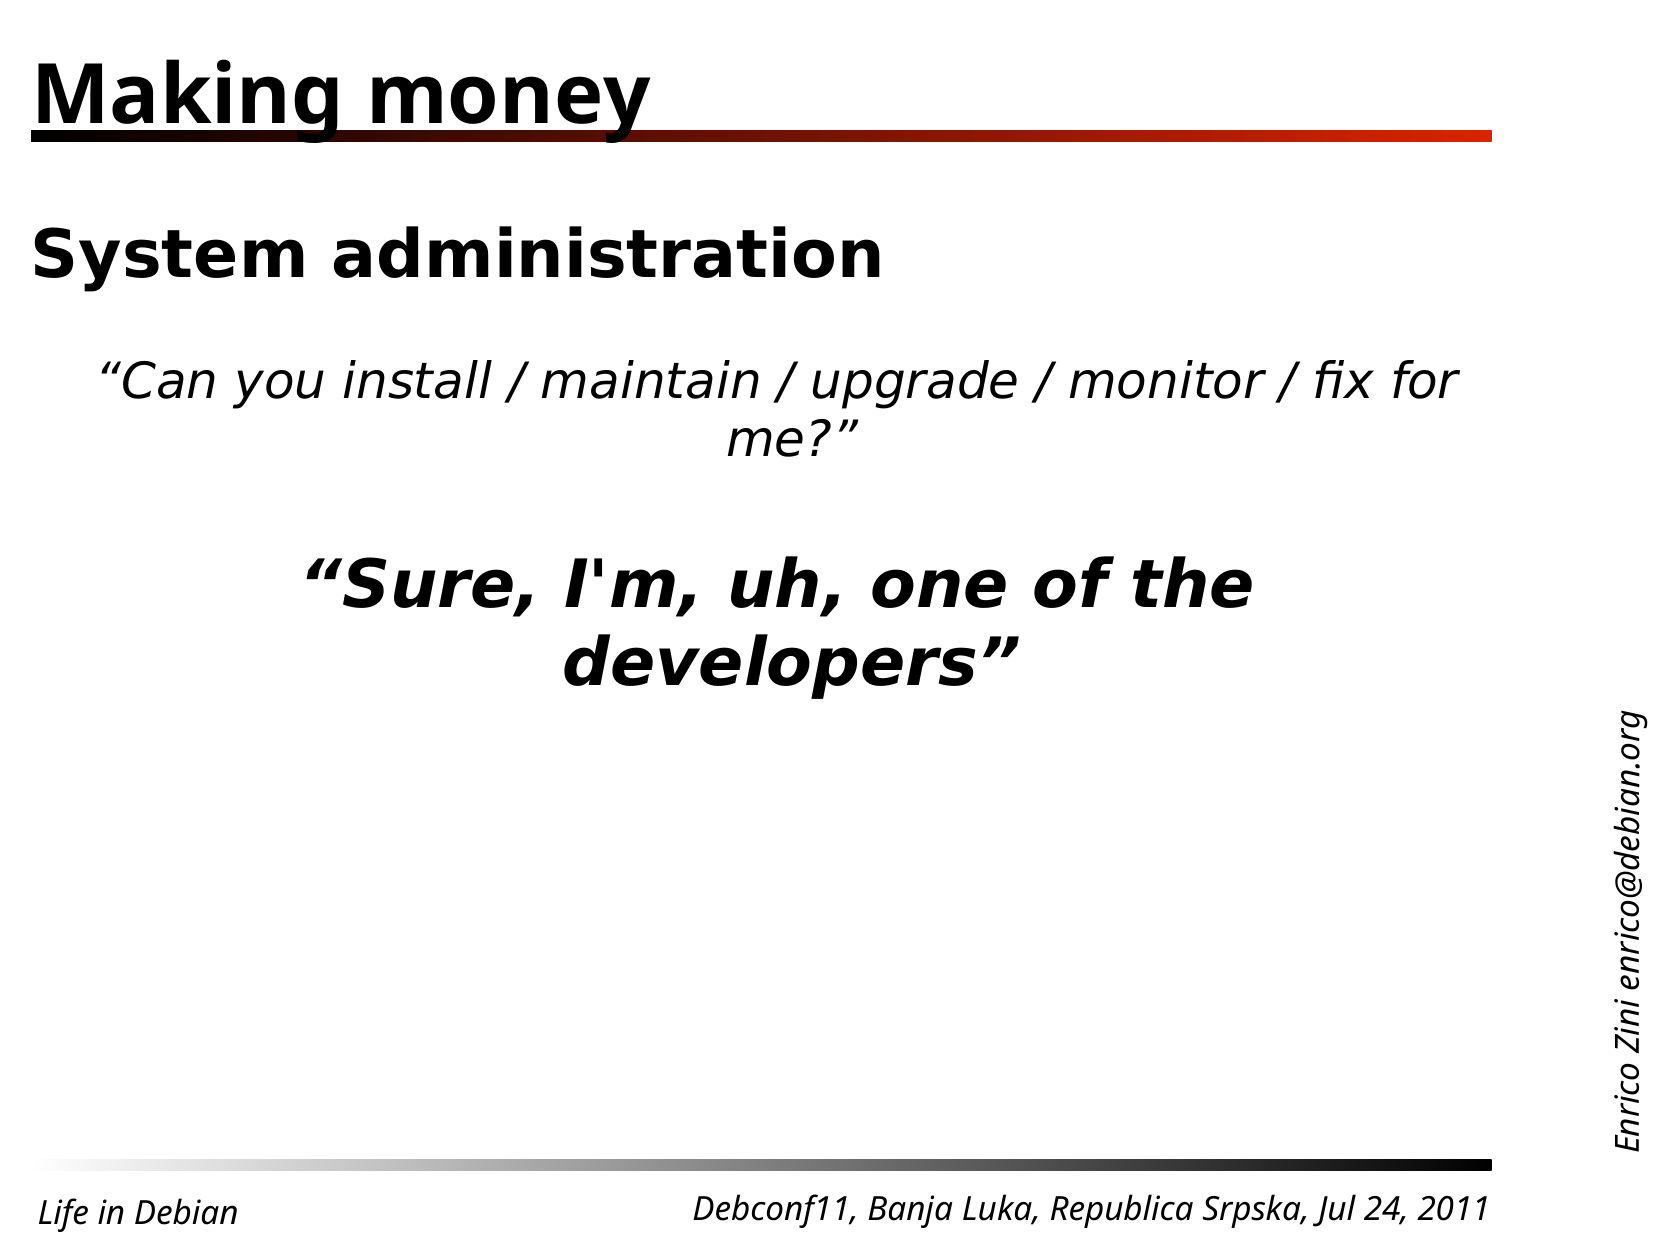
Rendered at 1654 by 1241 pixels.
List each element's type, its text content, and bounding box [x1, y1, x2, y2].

text_box Making money [31, 34, 1438, 168]
text_box System administration “Can you install / maintain / upgrade / monitor / fix for me?” “Sure, I'm, uh, one of the developers” [30, 215, 1495, 1089]
